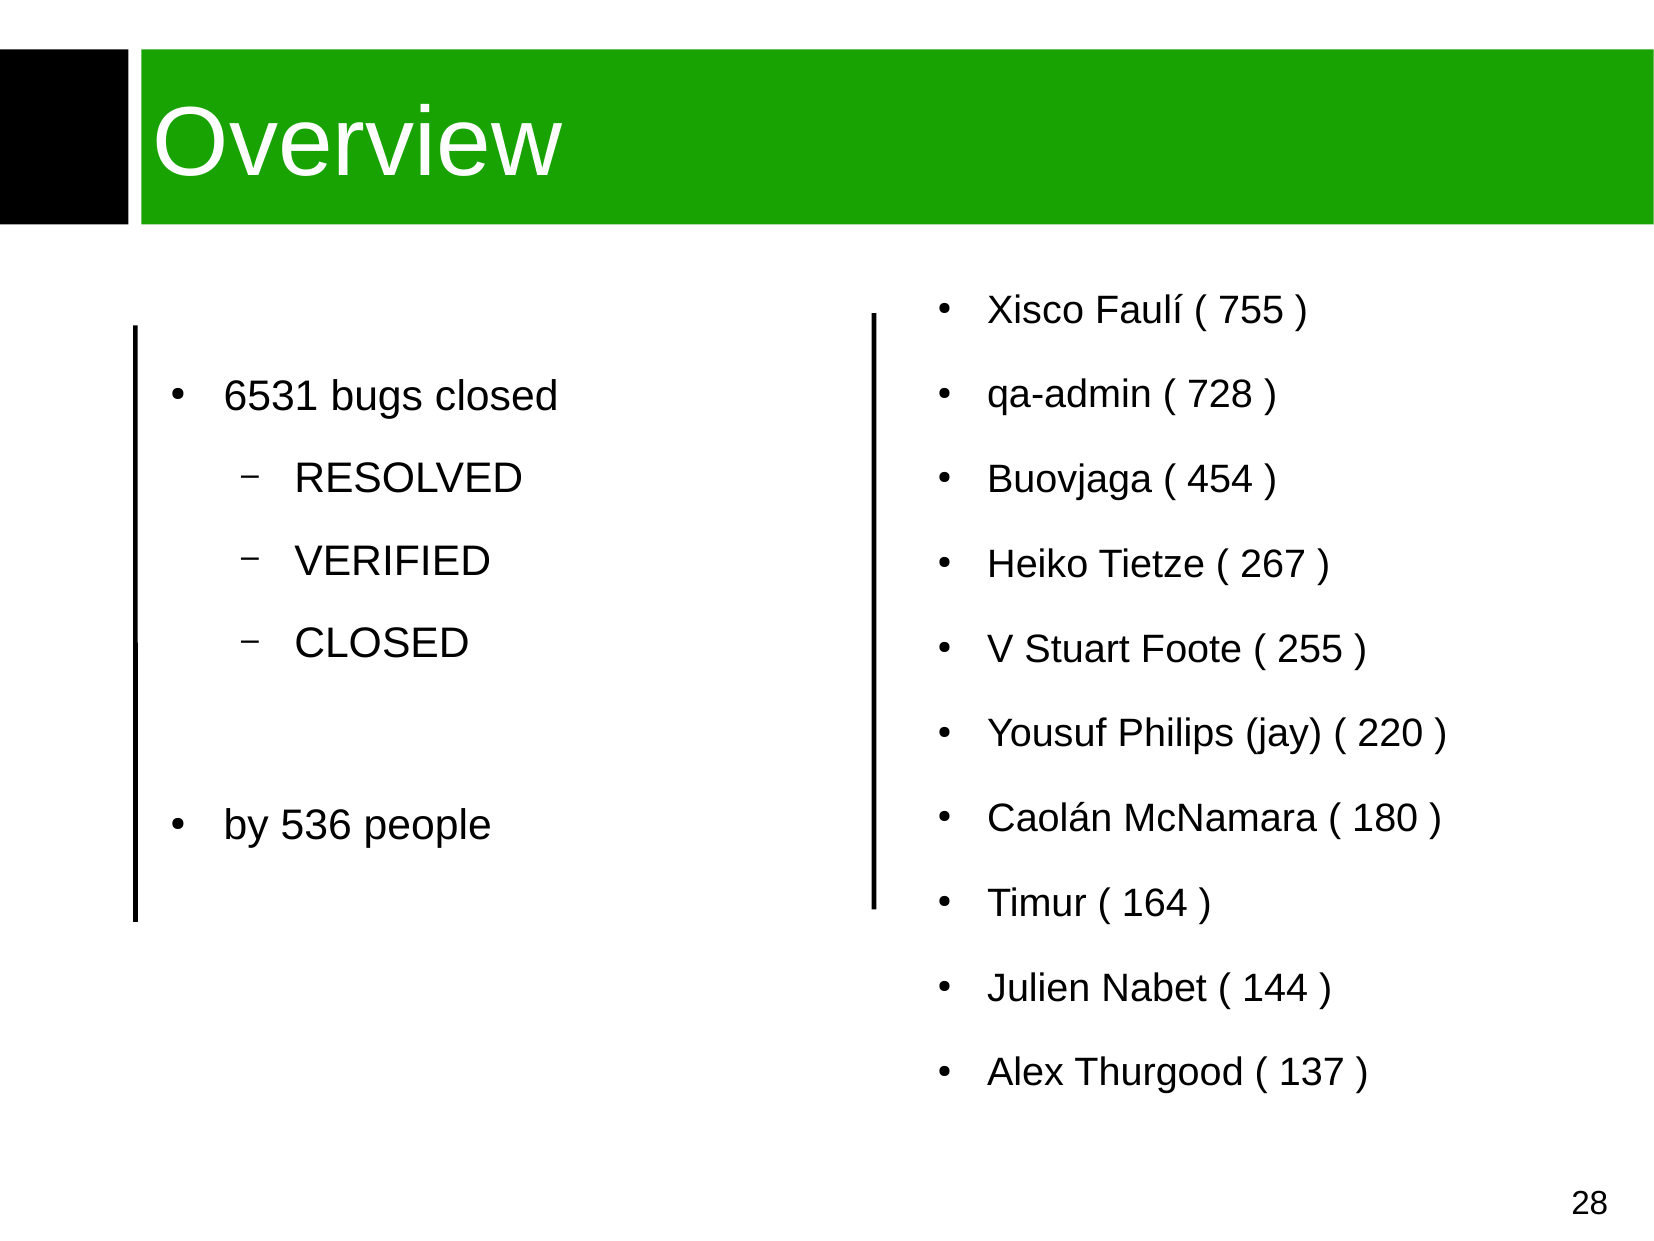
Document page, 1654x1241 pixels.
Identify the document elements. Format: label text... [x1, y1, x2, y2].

list 6531 bugs closed RESOLVED VERIFIED CLOSED by 536 people [152, 280, 768, 1097]
title Overview [152, 68, 1641, 215]
list Xisco Faulí ( 755 ) qa-admin ( 728 ) Buovjaga ( 454 ) Heiko Tietze ( 267 ) V Stuart Foote ( 255 ) Yousuf Philips (jay) ( 220 ) Caolán McNamara ( 180 ) Timur ( 164 ) Julien Nabet ( 144 ) Alex Thurgood ( 137 ) [921, 287, 1576, 1100]
